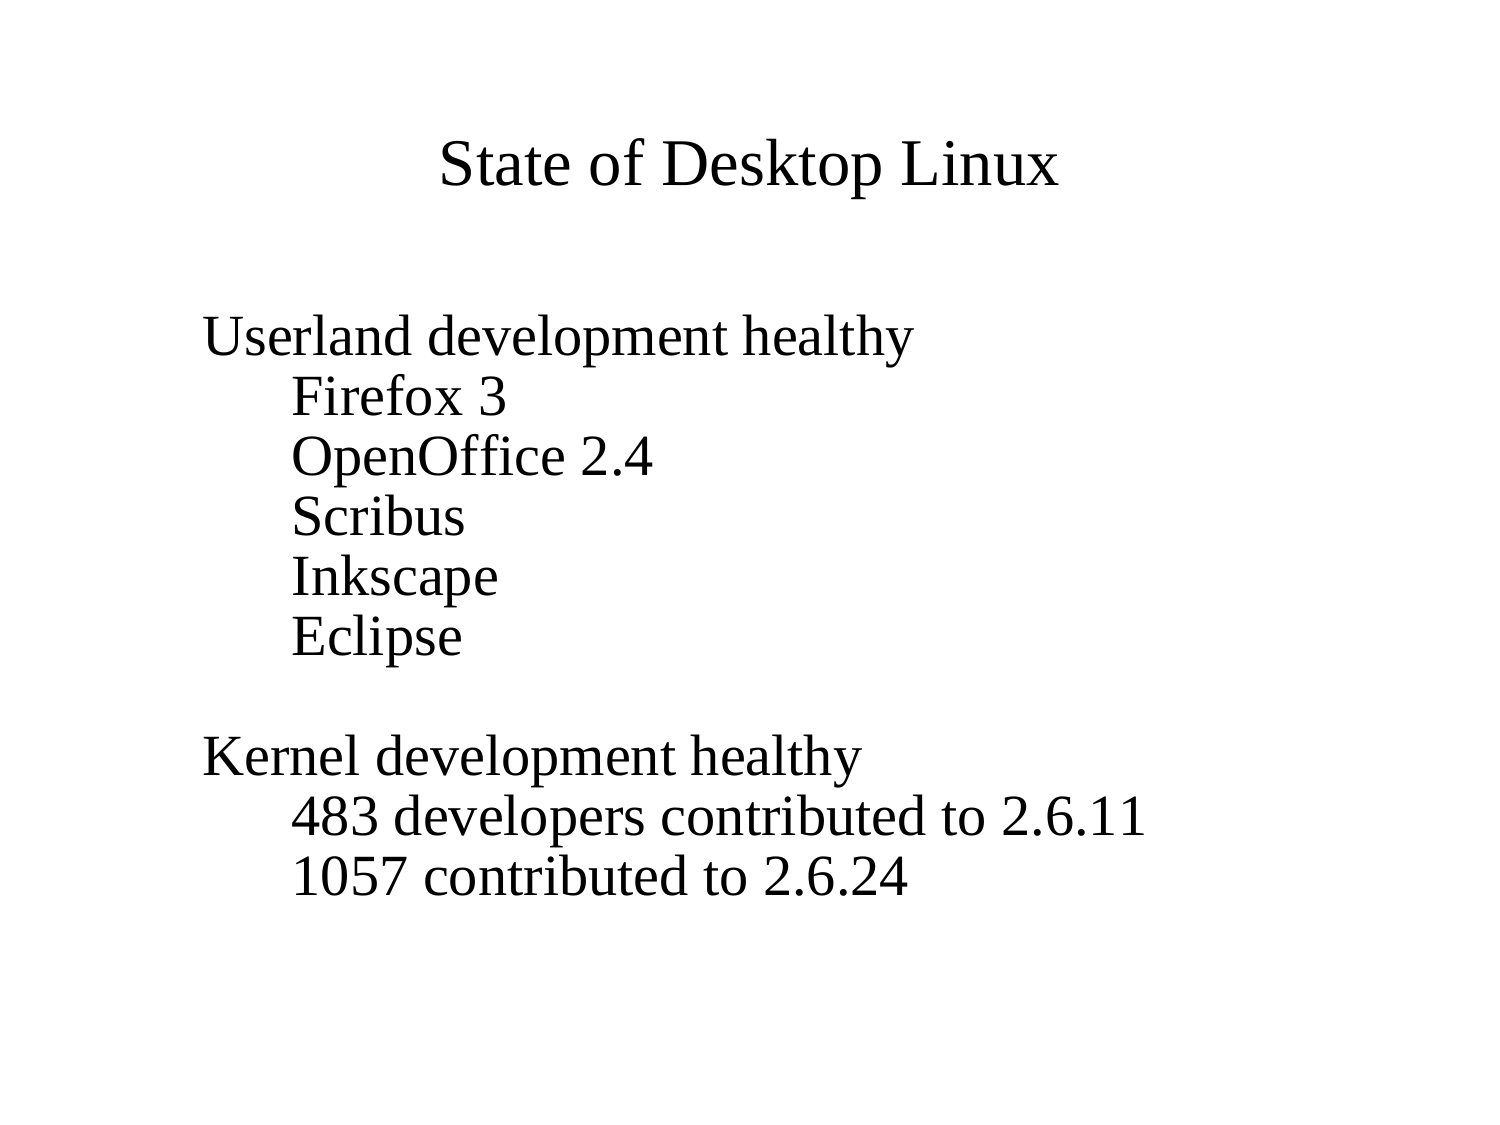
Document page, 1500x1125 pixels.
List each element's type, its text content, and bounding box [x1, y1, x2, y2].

title State of Desktop Linux [112, 99, 1388, 226]
text_box Userland development healthy Firefox 3 OpenOffice 2.4 Scribus Inkscape Eclipse Kernel development healthy 483 developers contributed to 2.6.11 1057 contributed to 2.6.24 [187, 299, 1276, 826]
